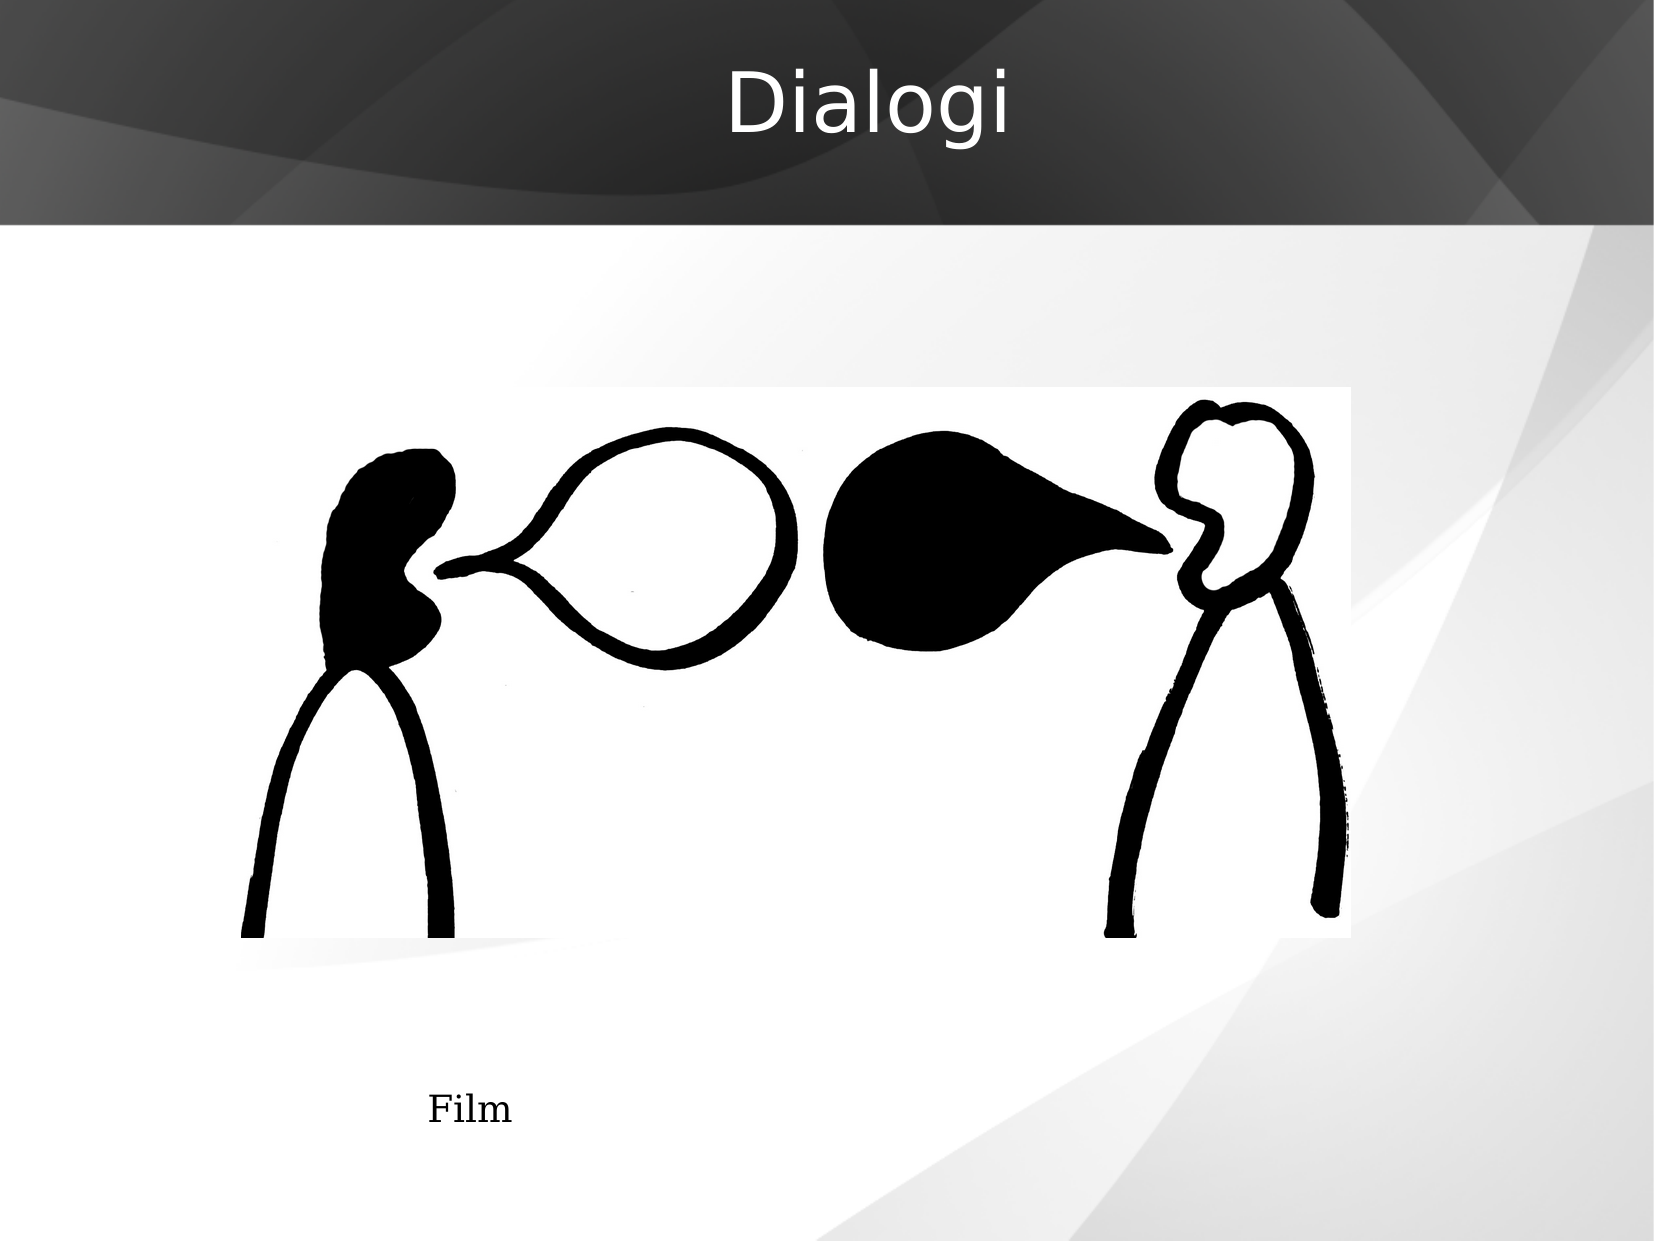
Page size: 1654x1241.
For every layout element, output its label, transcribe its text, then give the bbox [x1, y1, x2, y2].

picture [0, 0, 1654, 1241]
title Dialogi [124, 0, 1613, 208]
text_box Film [412, 1080, 528, 1140]
